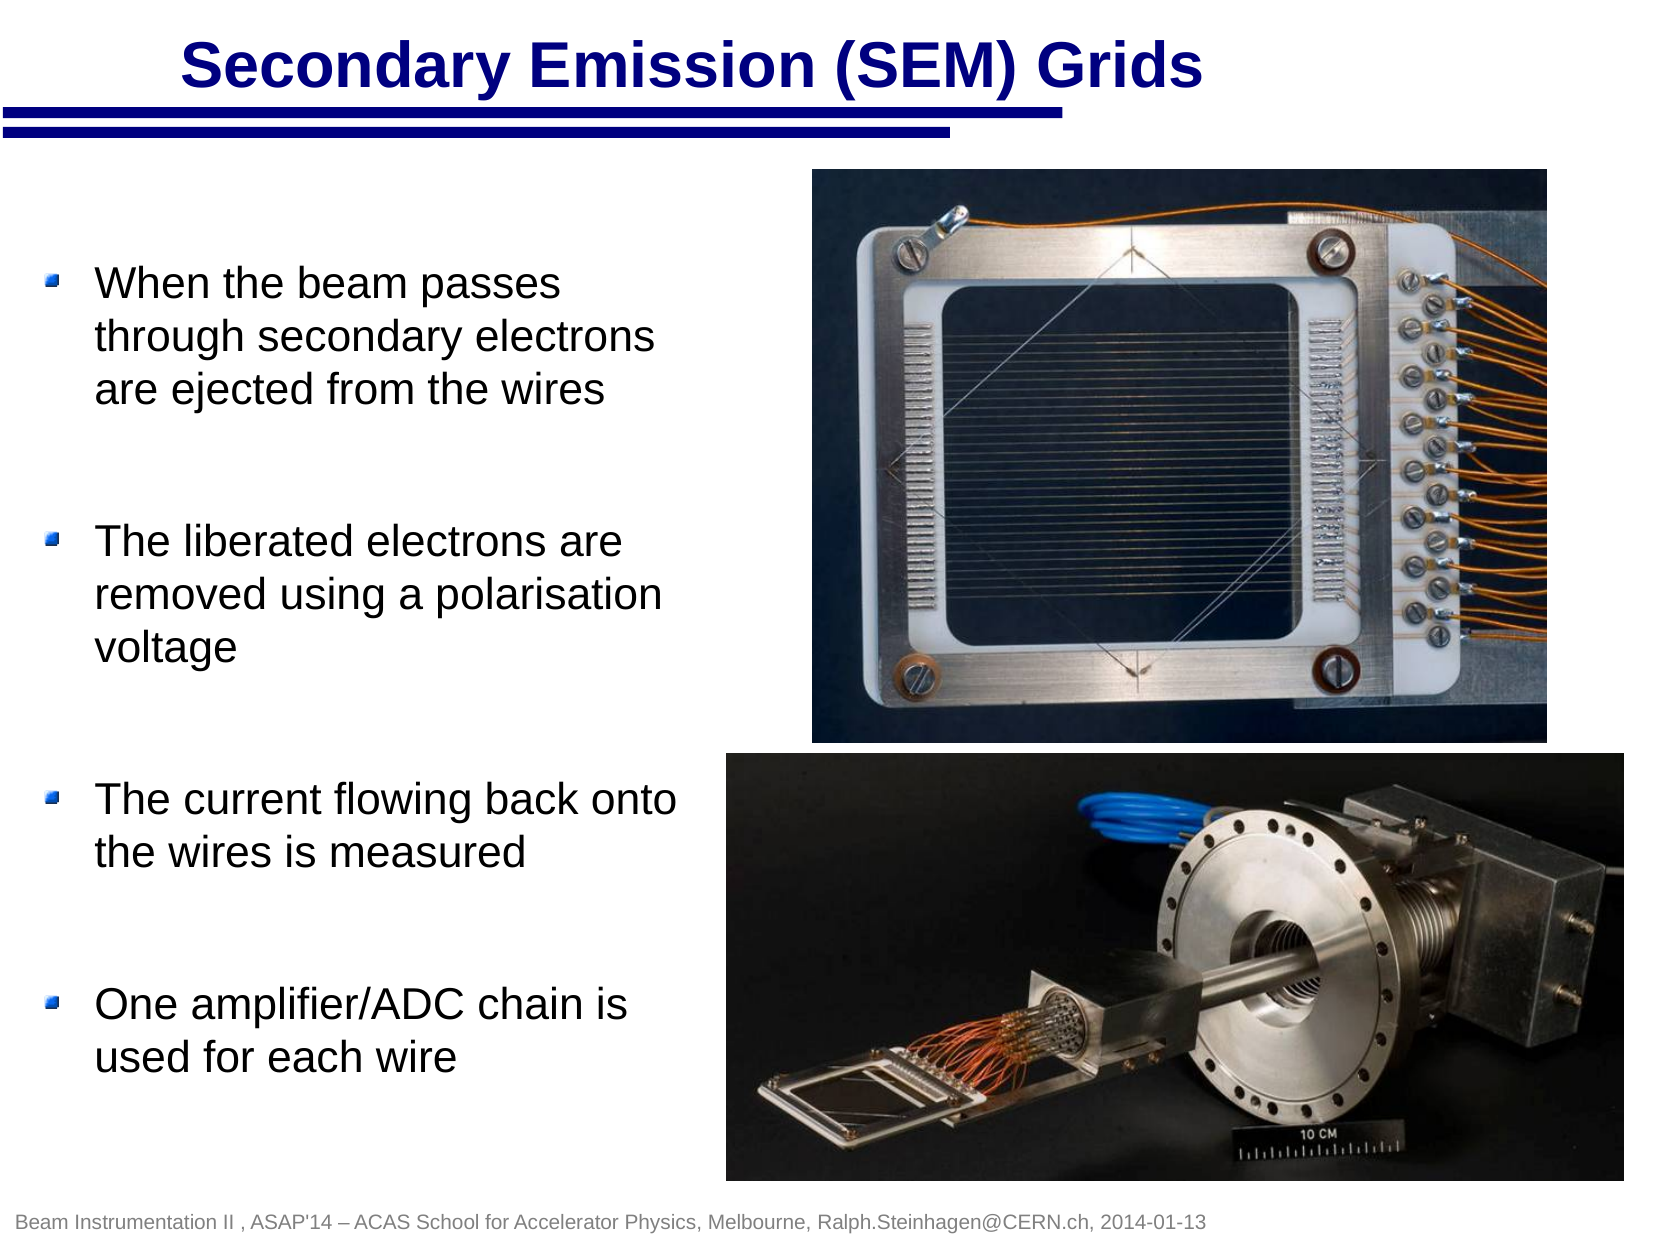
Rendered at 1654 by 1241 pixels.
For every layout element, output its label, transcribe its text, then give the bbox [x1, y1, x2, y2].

picture [812, 169, 1547, 743]
picture [726, 753, 1624, 1181]
list When the beam passes through secondary electrons are ejected from the wires The liberated electrons are removed using a polarisation voltage The current flowing back onto the wires is measured One amplifier/ADC chain is used for each wire [29, 246, 703, 1098]
title Secondary Emission (SEM) Grids [165, 0, 1323, 124]
